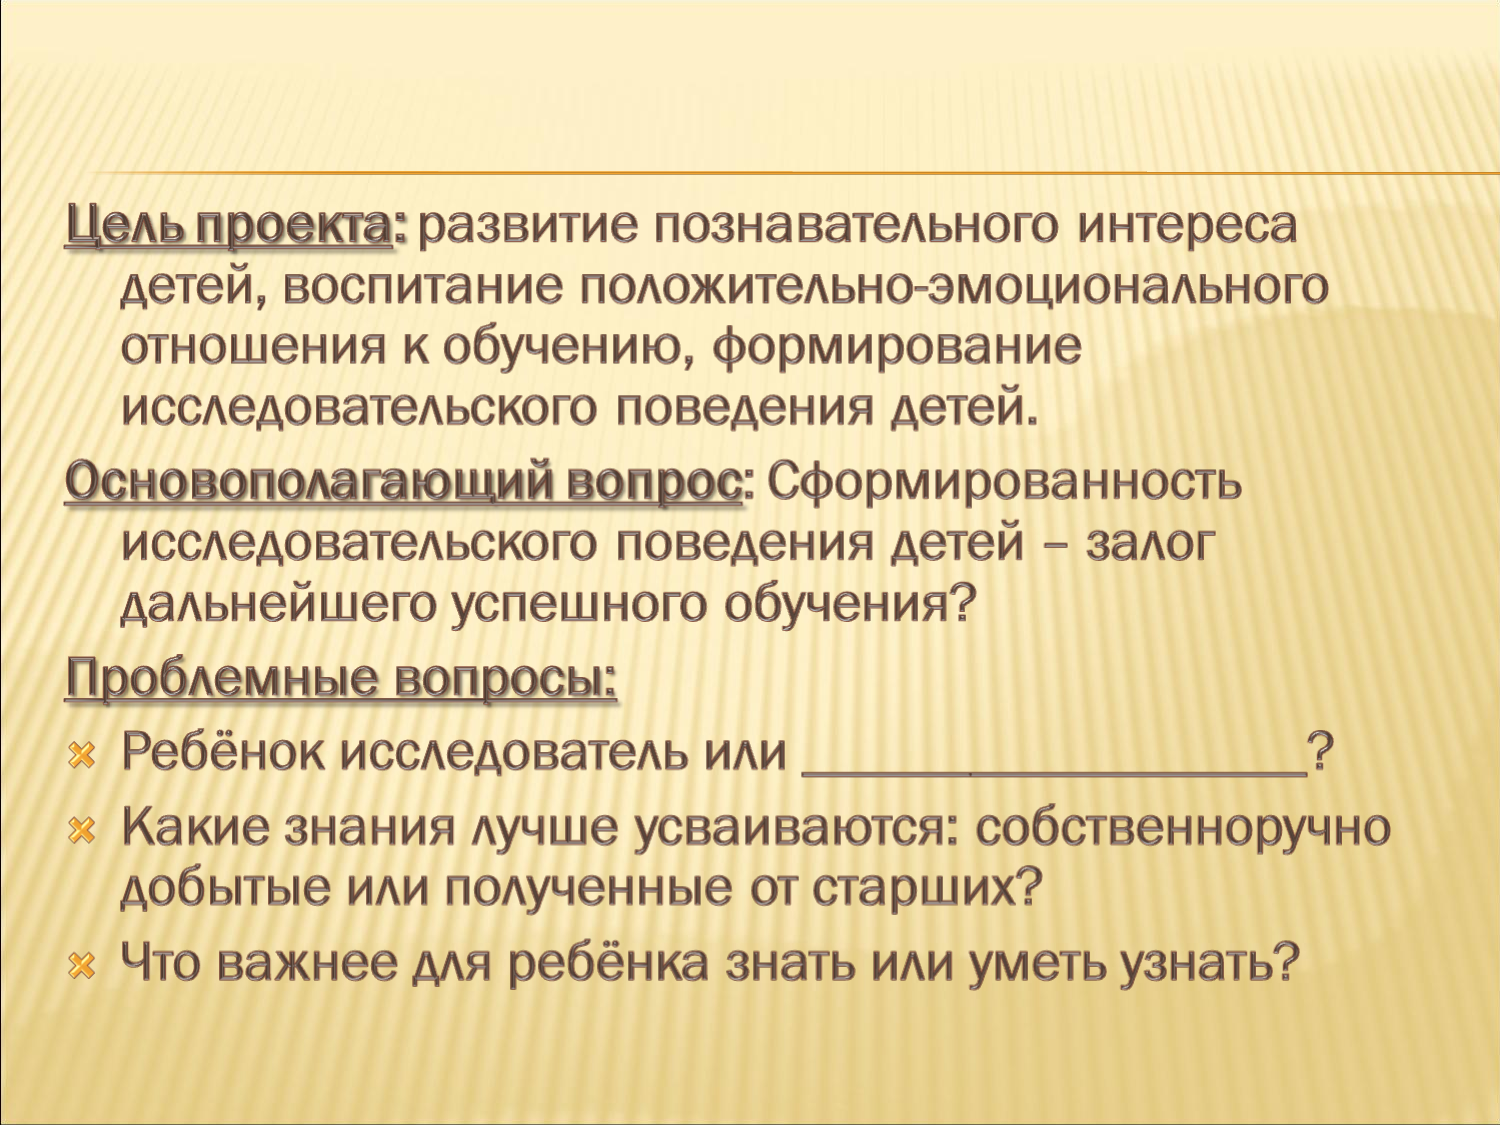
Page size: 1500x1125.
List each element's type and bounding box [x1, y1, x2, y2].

text_box [28, 169, 1477, 1125]
picture [0, 0, 1500, 1125]
